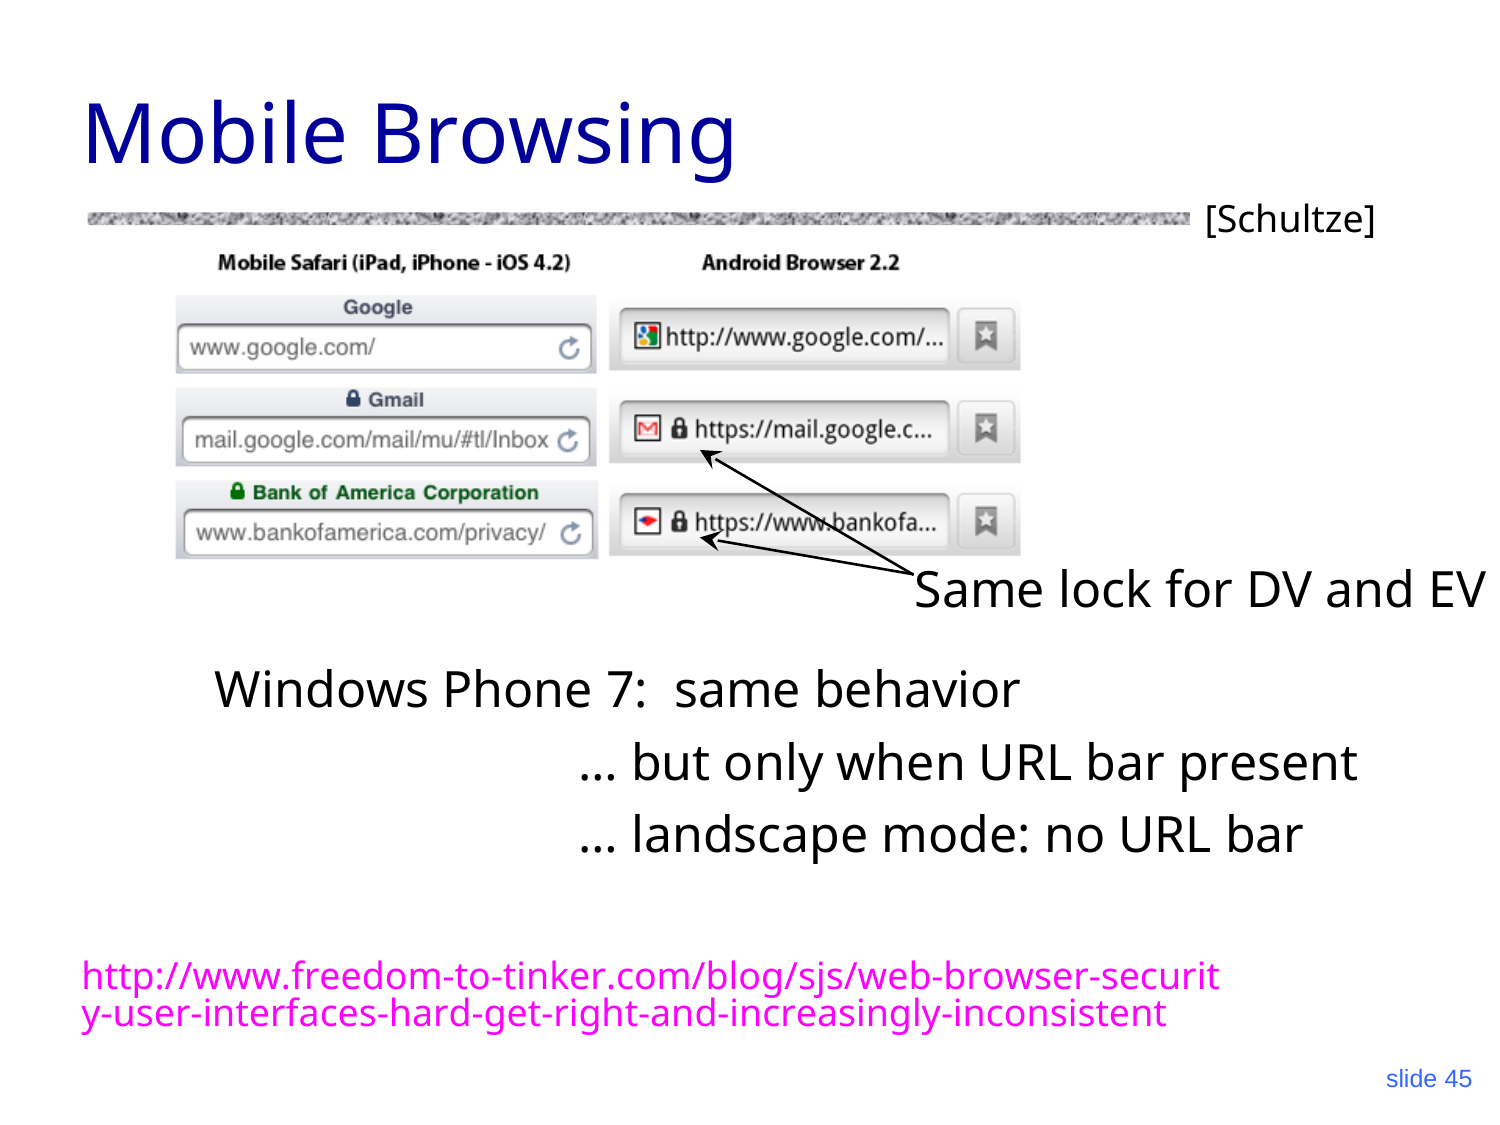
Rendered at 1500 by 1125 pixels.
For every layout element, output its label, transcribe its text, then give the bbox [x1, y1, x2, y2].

text_box [Schultze] [1189, 187, 1392, 248]
text_box http://www.freedom-to-tinker.com/blog/sjs/web-browser-security-user-interfaces-hard-get-right-and-increasingly-inconsistent [66, 943, 1238, 1011]
title Mobile Browsing [66, 37, 1342, 188]
picture [87, 212, 1189, 226]
picture [162, 242, 1038, 575]
text_box slide <number> [1174, 1025, 1488, 1101]
text_box Windows Phone 7: same behavior … but only when URL bar present … landscape mode: no URL bar [199, 649, 1375, 871]
text_box Same lock for DV and EV [900, 549, 1500, 626]
